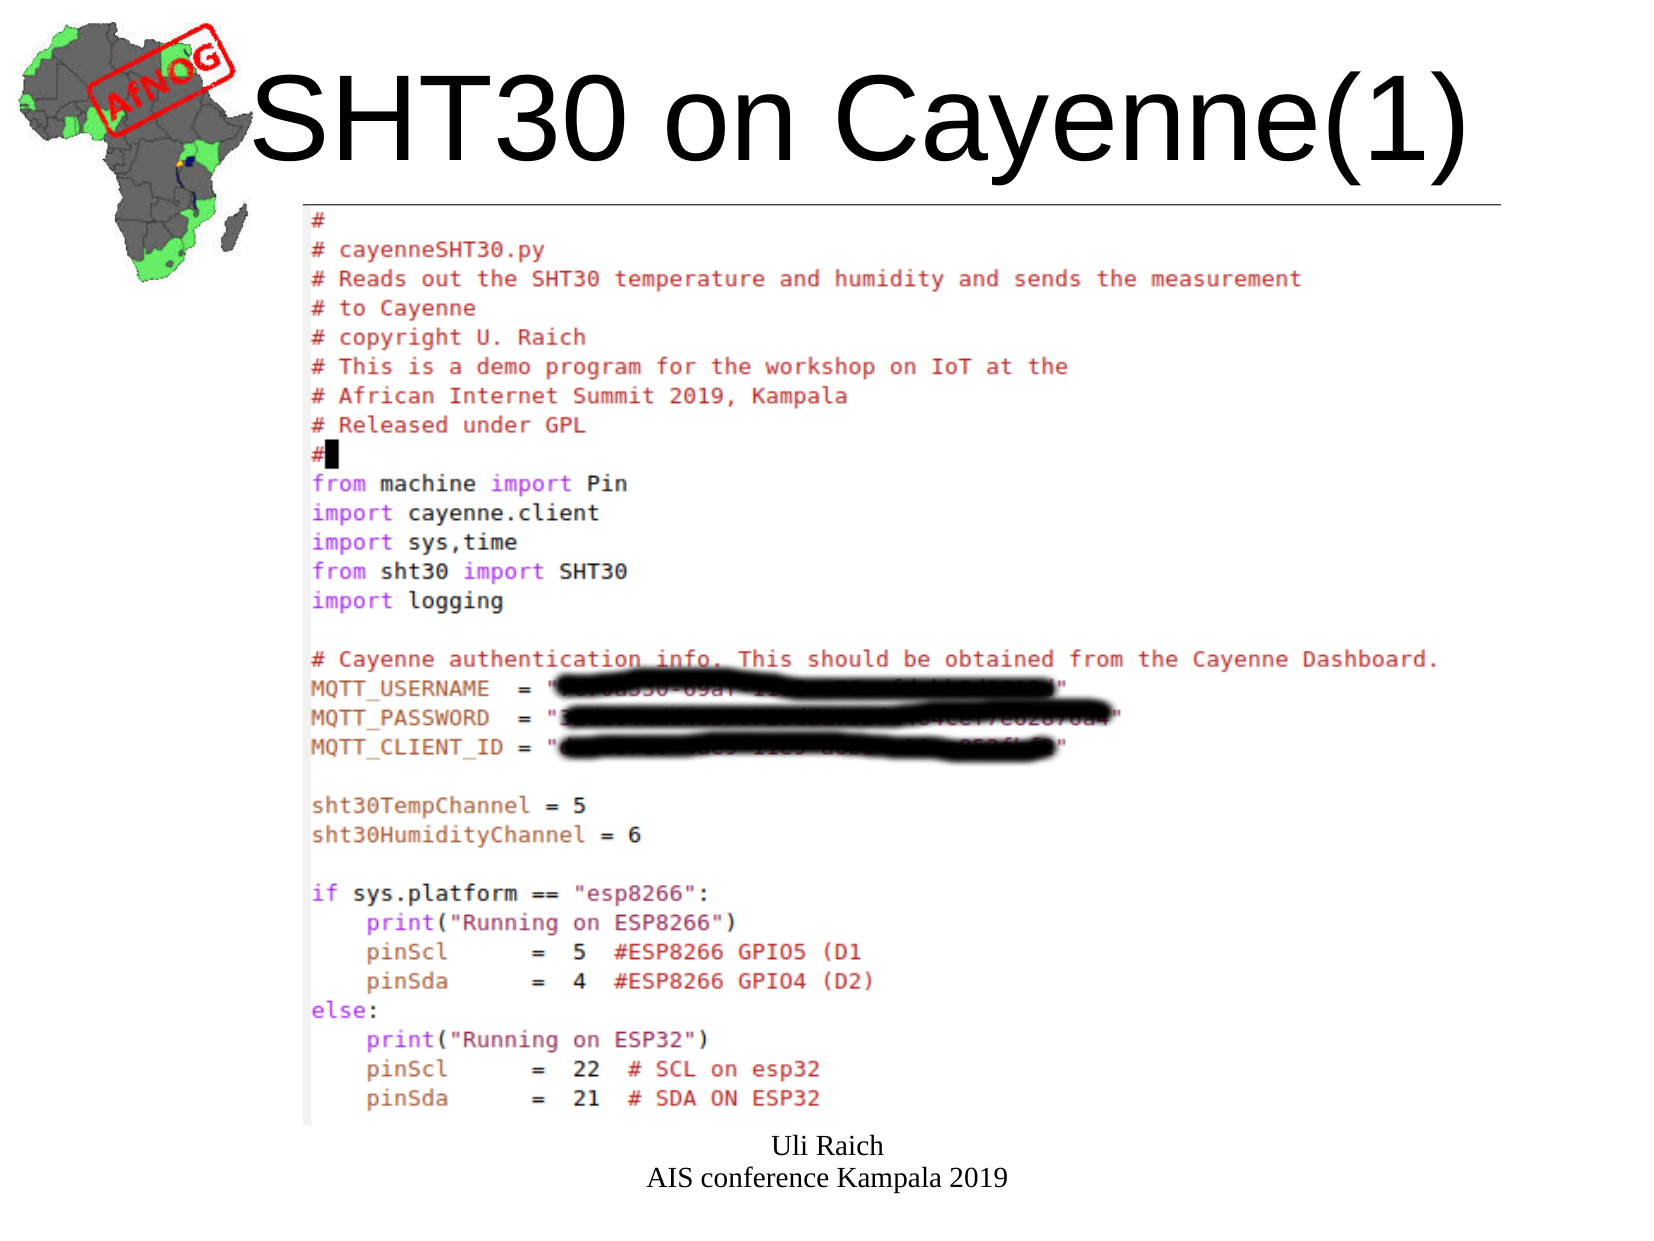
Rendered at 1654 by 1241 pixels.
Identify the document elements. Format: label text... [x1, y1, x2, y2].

title SHT30 on Cayenne(1) [150, 15, 1571, 222]
picture [303, 204, 1501, 1126]
picture [9, 0, 259, 291]
